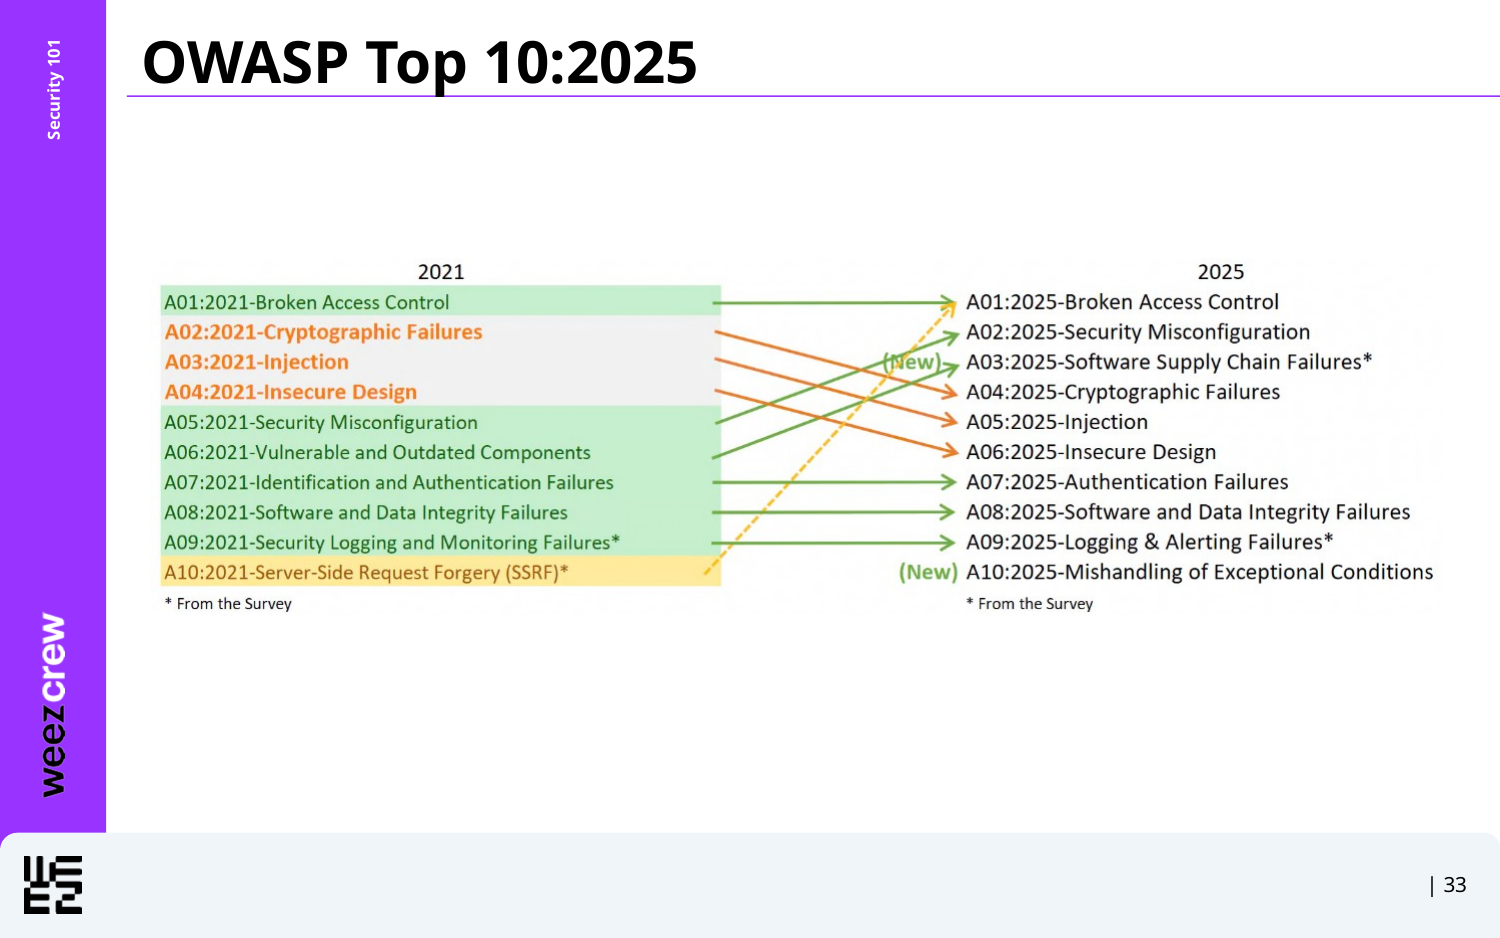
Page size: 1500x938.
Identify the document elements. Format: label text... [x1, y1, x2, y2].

slide_number | <number> [1393, 850, 1482, 922]
title OWASP Top 10:2025 [126, 24, 1480, 97]
picture [43, 612, 65, 798]
picture [150, 258, 1444, 617]
title Security 101 [0, 24, 107, 497]
picture [24, 856, 82, 914]
